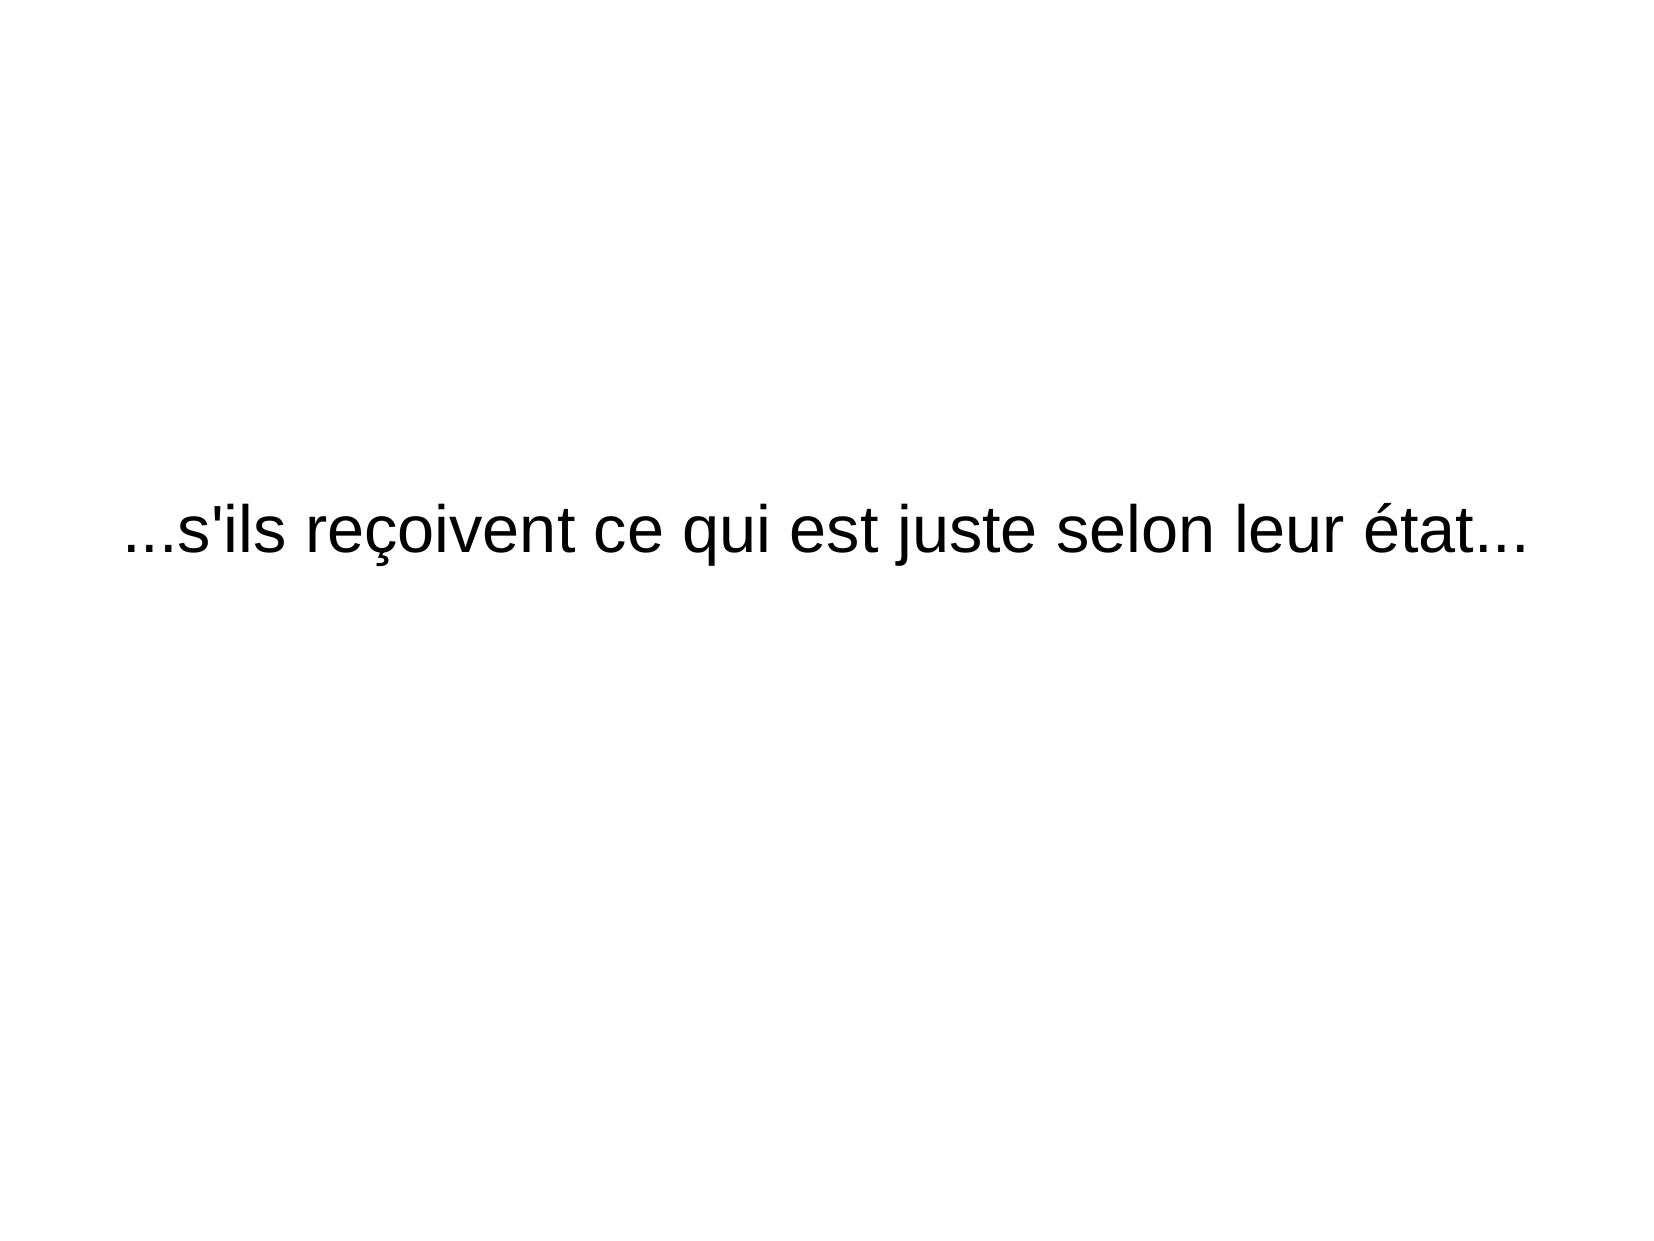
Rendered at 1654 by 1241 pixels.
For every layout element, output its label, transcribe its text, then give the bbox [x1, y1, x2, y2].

subtitle ...s'ils reçoivent ce qui est juste selon leur état... [82, 49, 1571, 1010]
